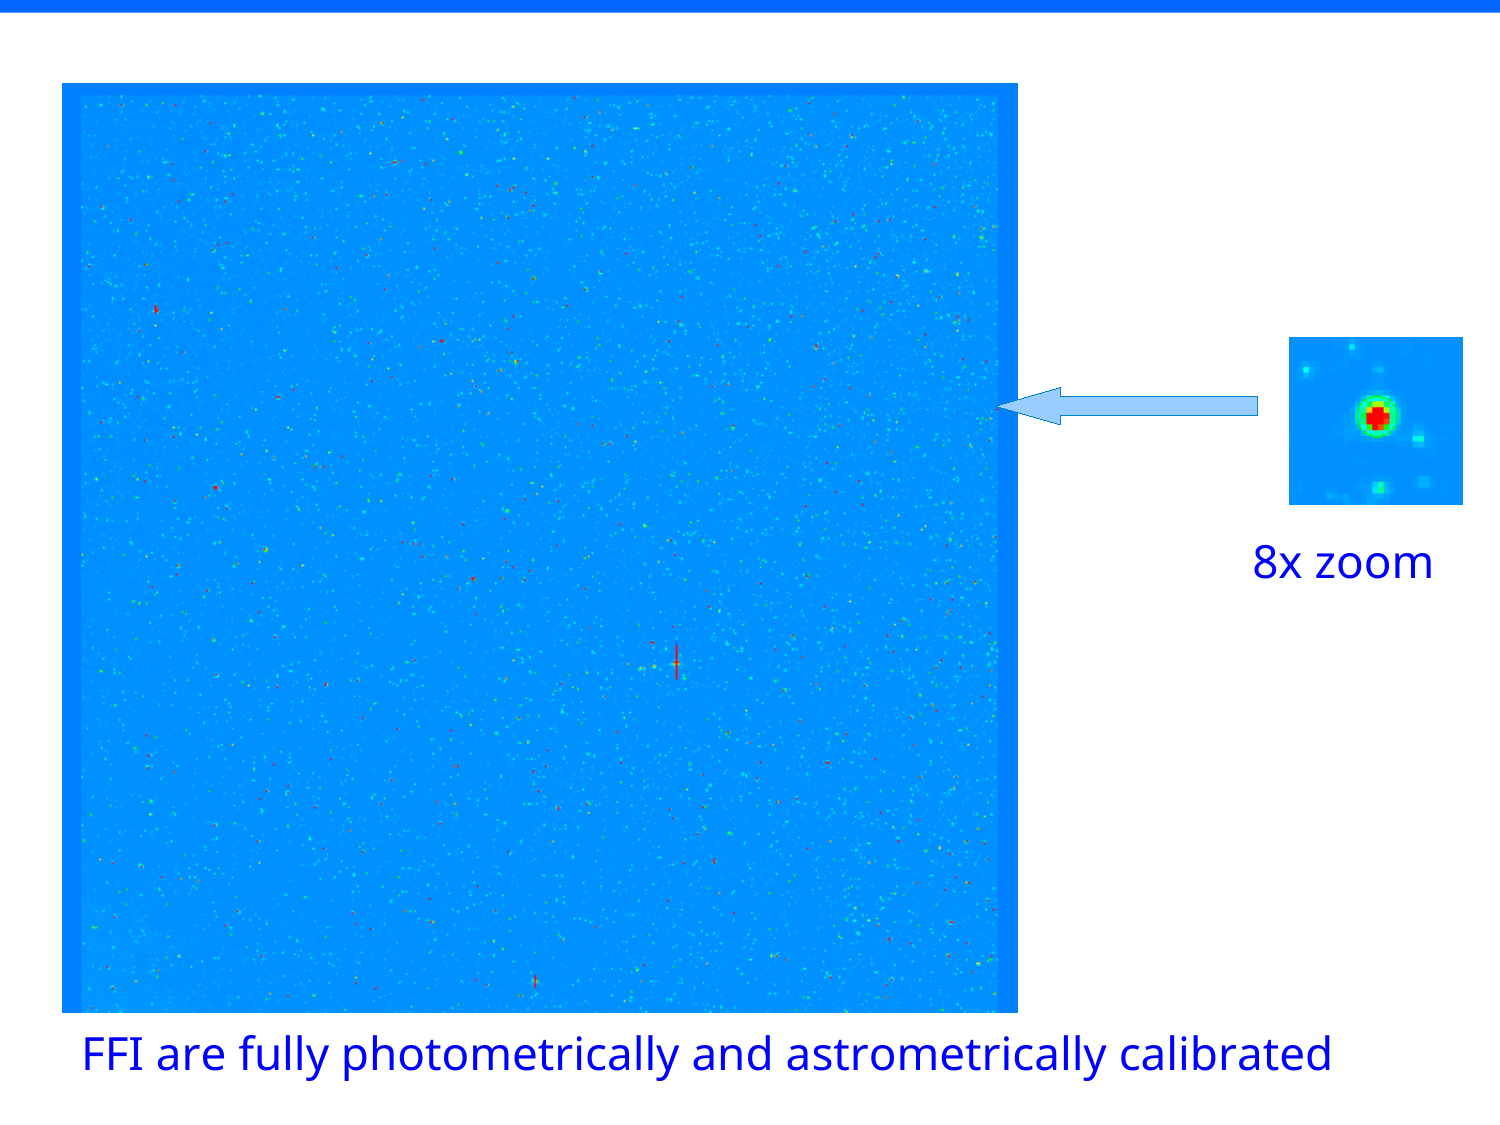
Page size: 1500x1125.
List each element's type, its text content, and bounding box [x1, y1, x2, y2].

picture [1289, 337, 1463, 505]
picture [62, 83, 1018, 1013]
text_box [995, 387, 1258, 425]
picture [1374, 483, 1383, 493]
text_box FFI are fully photometrically and astrometrically calibrated [66, 1017, 1463, 1088]
text_box 8x zoom [1237, 525, 1463, 595]
